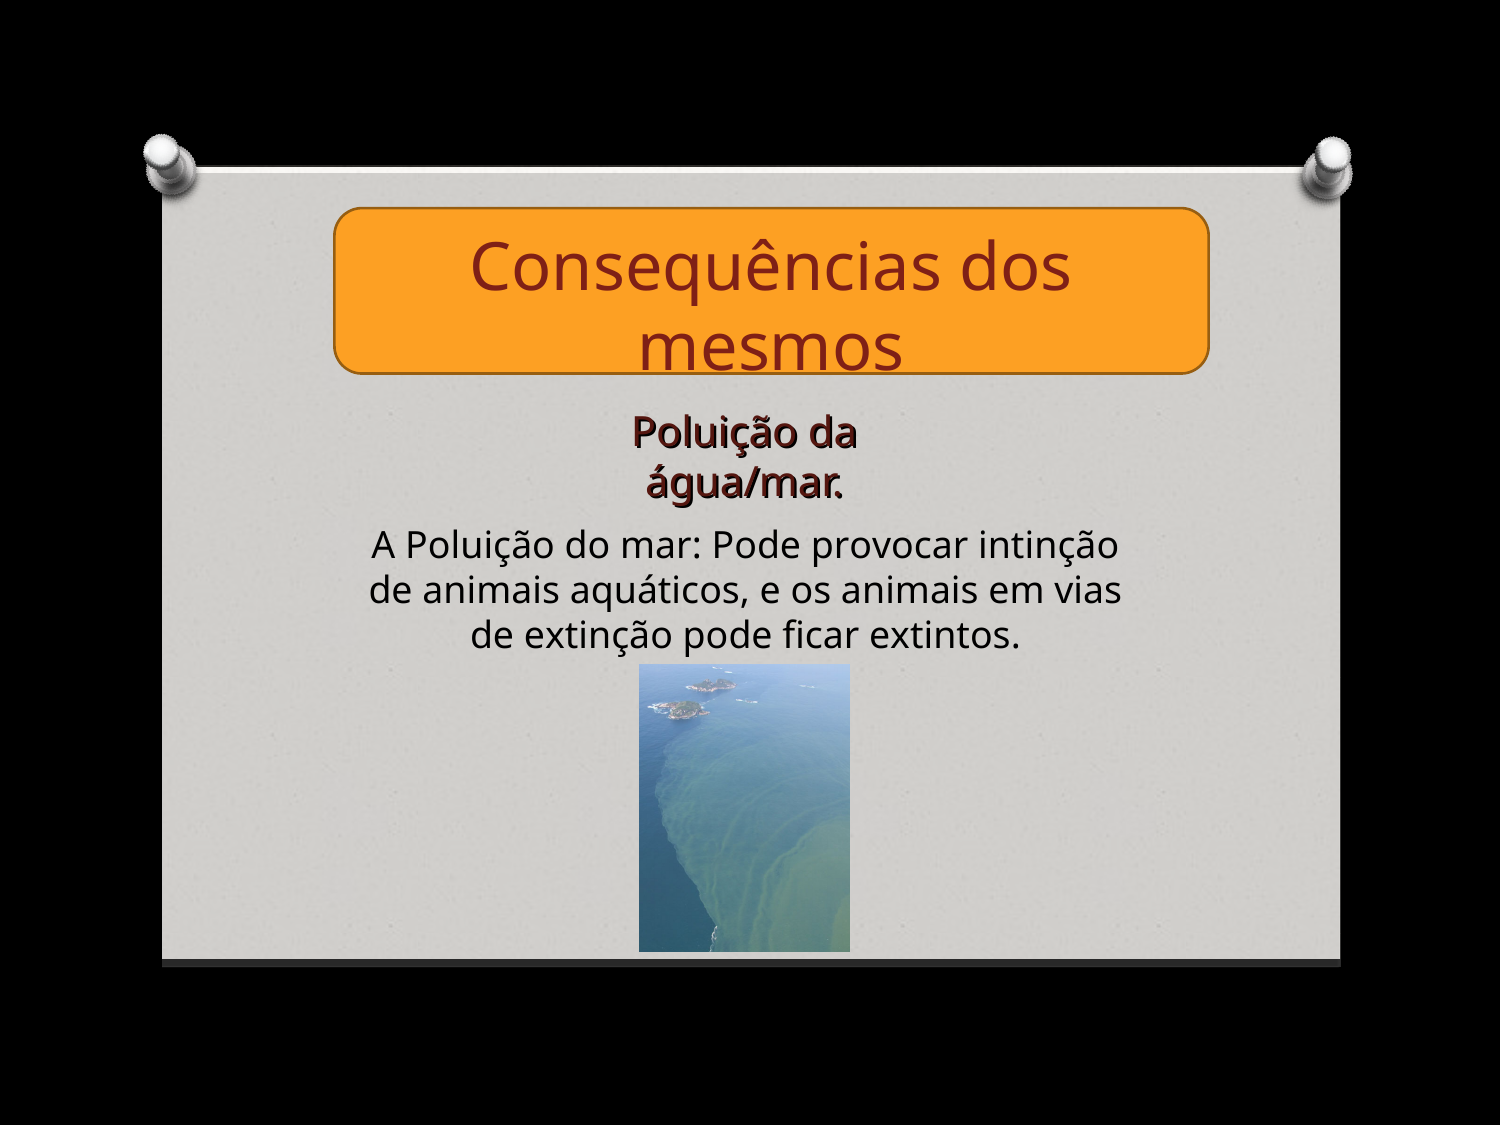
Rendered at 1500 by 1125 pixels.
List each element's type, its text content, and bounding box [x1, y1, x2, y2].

picture [639, 664, 850, 952]
text_box Consequências dos mesmos [334, 208, 1209, 374]
text_box Poluição da água/mar. [572, 397, 916, 513]
text_box A Poluição do mar: Pode provocar intinção de animais aquáticos, e os animais em vias de extinção pode ficar extintos. [339, 513, 1152, 665]
